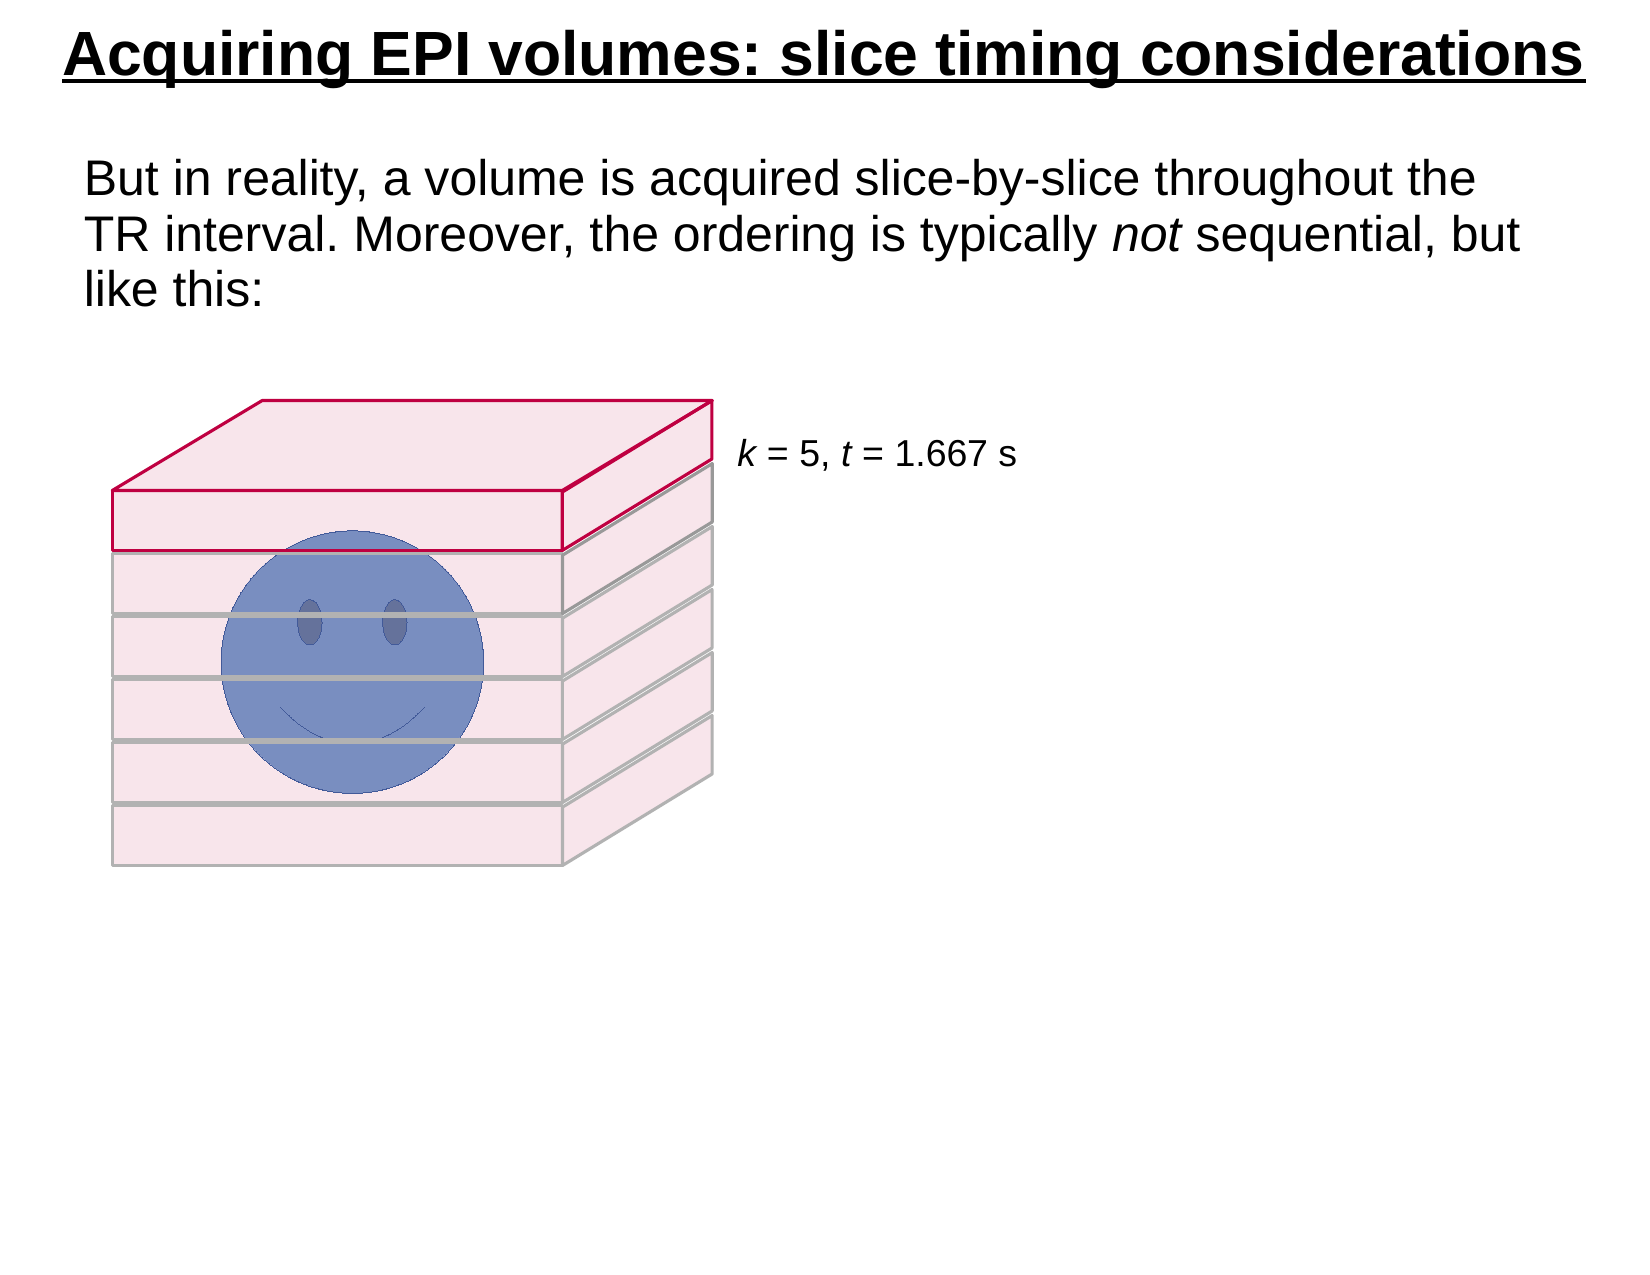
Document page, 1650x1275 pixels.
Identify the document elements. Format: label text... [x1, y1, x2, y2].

text_box But in reality, a volume is acquired slice-by-slice throughout the TR interval. Moreover, the ordering is typically not sequential, but like this: [69, 142, 1570, 325]
text_box Acquiring EPI volumes: slice timing considerations [47, 11, 1601, 97]
text_box [112, 400, 713, 803]
text_box k = 5, t = 1.667 s [722, 425, 1136, 483]
text_box [112, 715, 713, 866]
